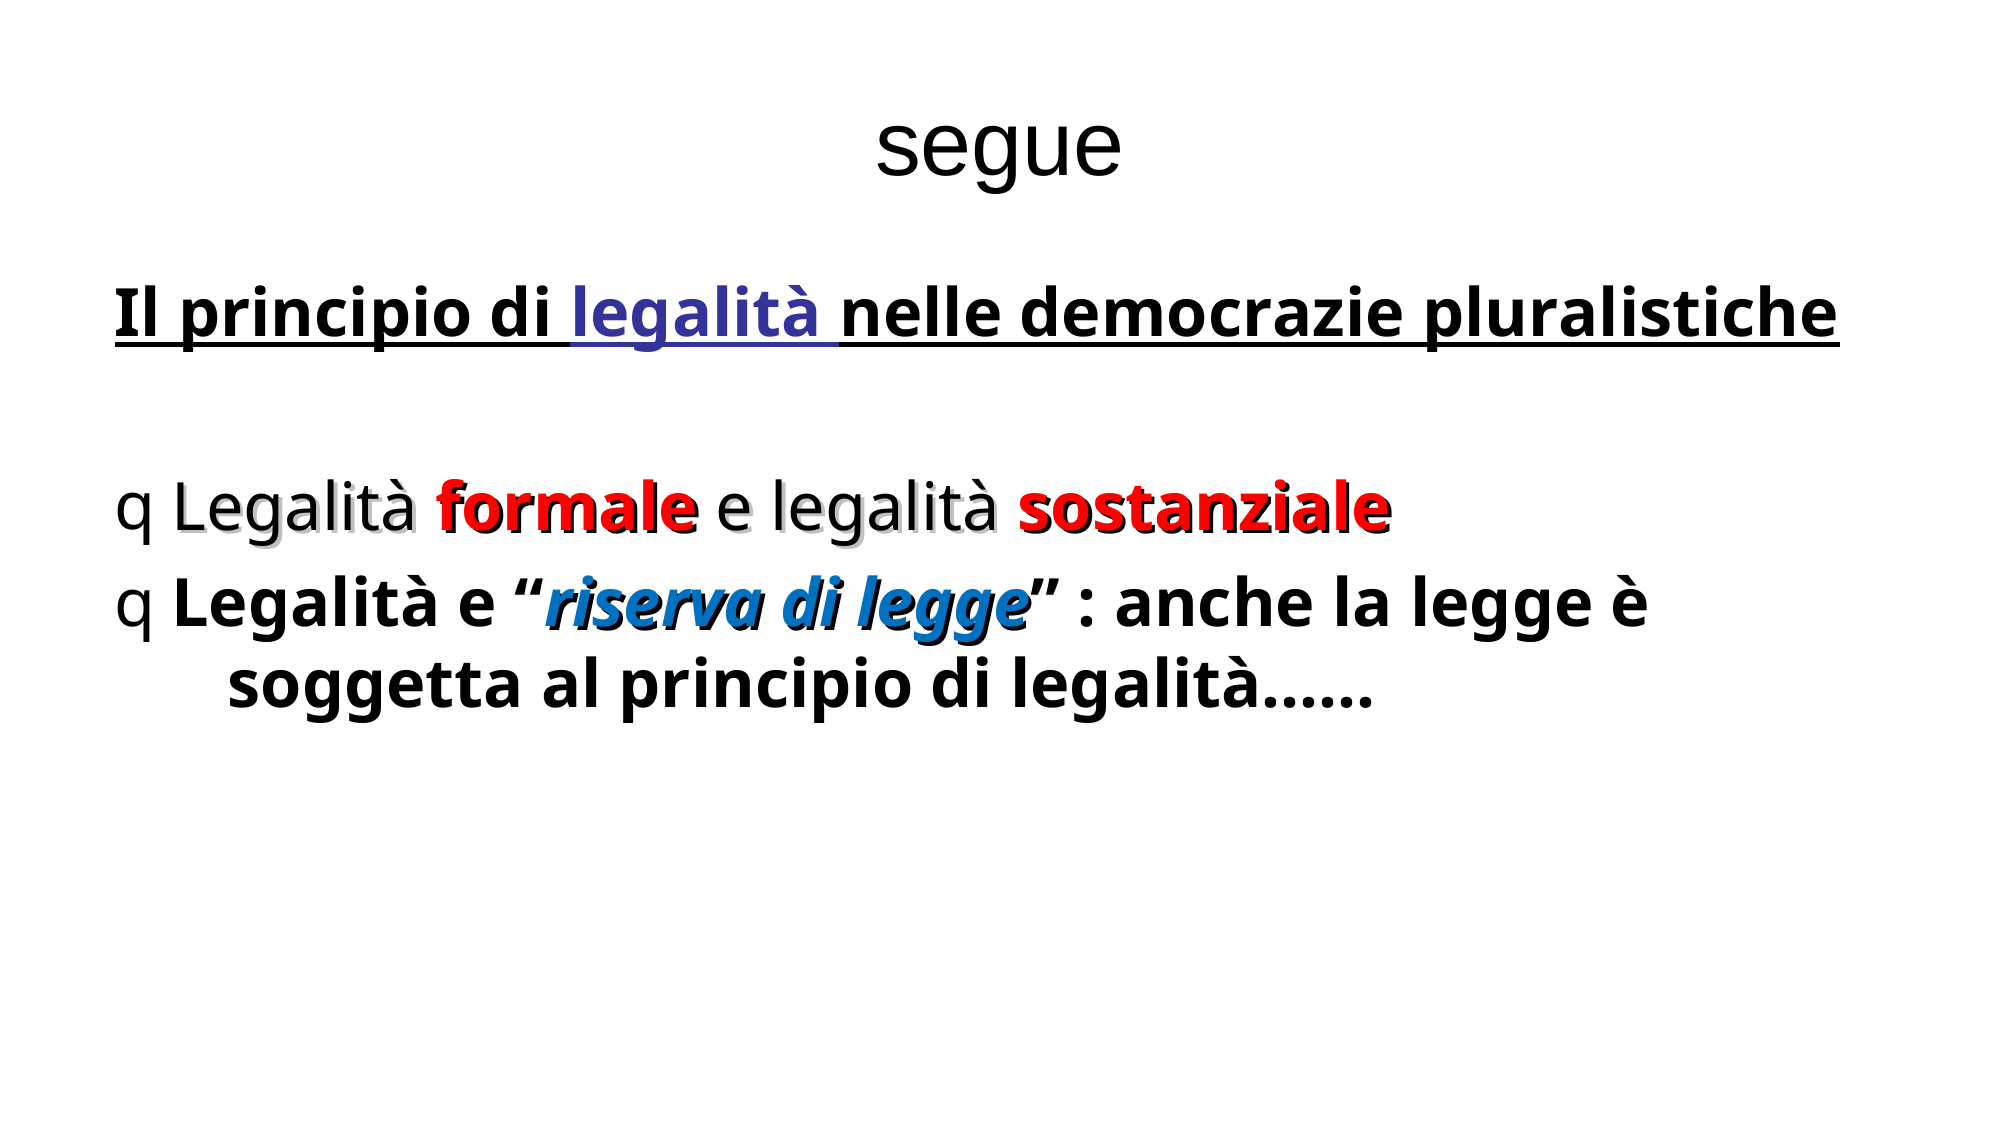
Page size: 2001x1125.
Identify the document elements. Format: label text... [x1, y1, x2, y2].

list Il principio di legalità nelle democrazie pluralistiche Legalità formale e legalità sostanziale Legalità e “riserva di legge” : anche la legge è soggetta al principio di legalità…… [99, 262, 1900, 1005]
title segue [99, 45, 1900, 233]
